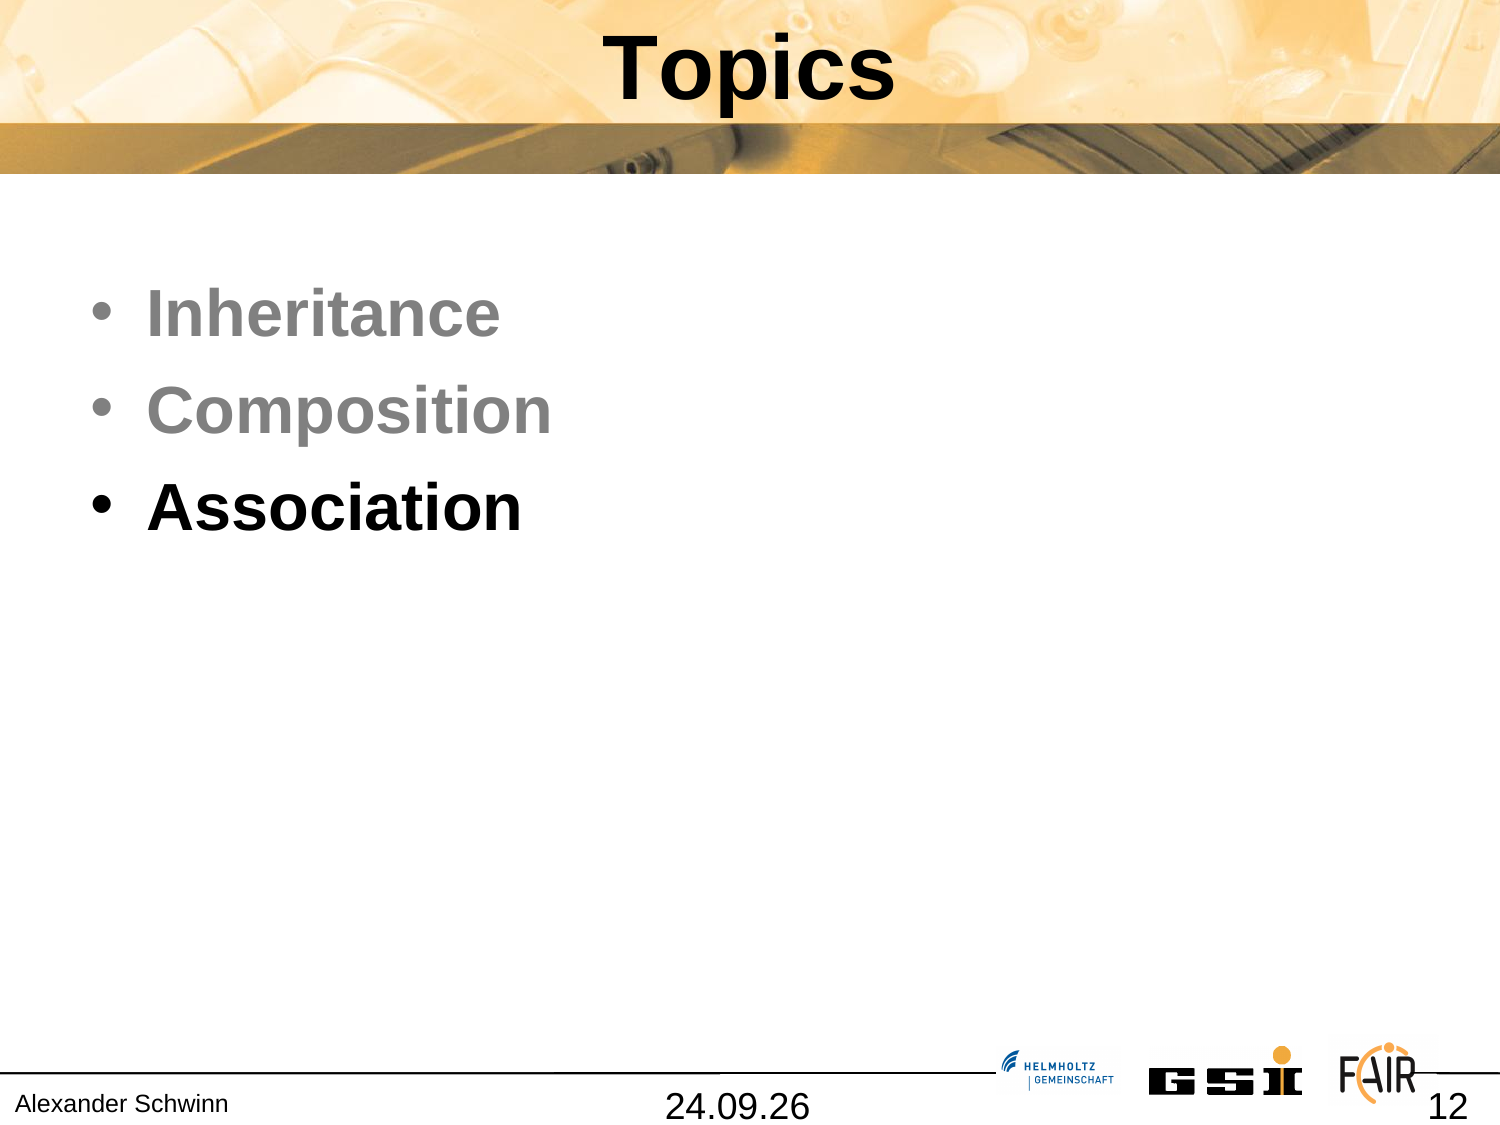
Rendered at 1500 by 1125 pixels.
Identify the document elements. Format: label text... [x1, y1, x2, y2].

picture [996, 1046, 1121, 1095]
title Topics [0, 0, 1500, 126]
list Inheritance Composition Association [75, 262, 1426, 1006]
picture [0, 126, 1500, 175]
picture [1149, 1046, 1302, 1095]
picture [1328, 1034, 1439, 1106]
